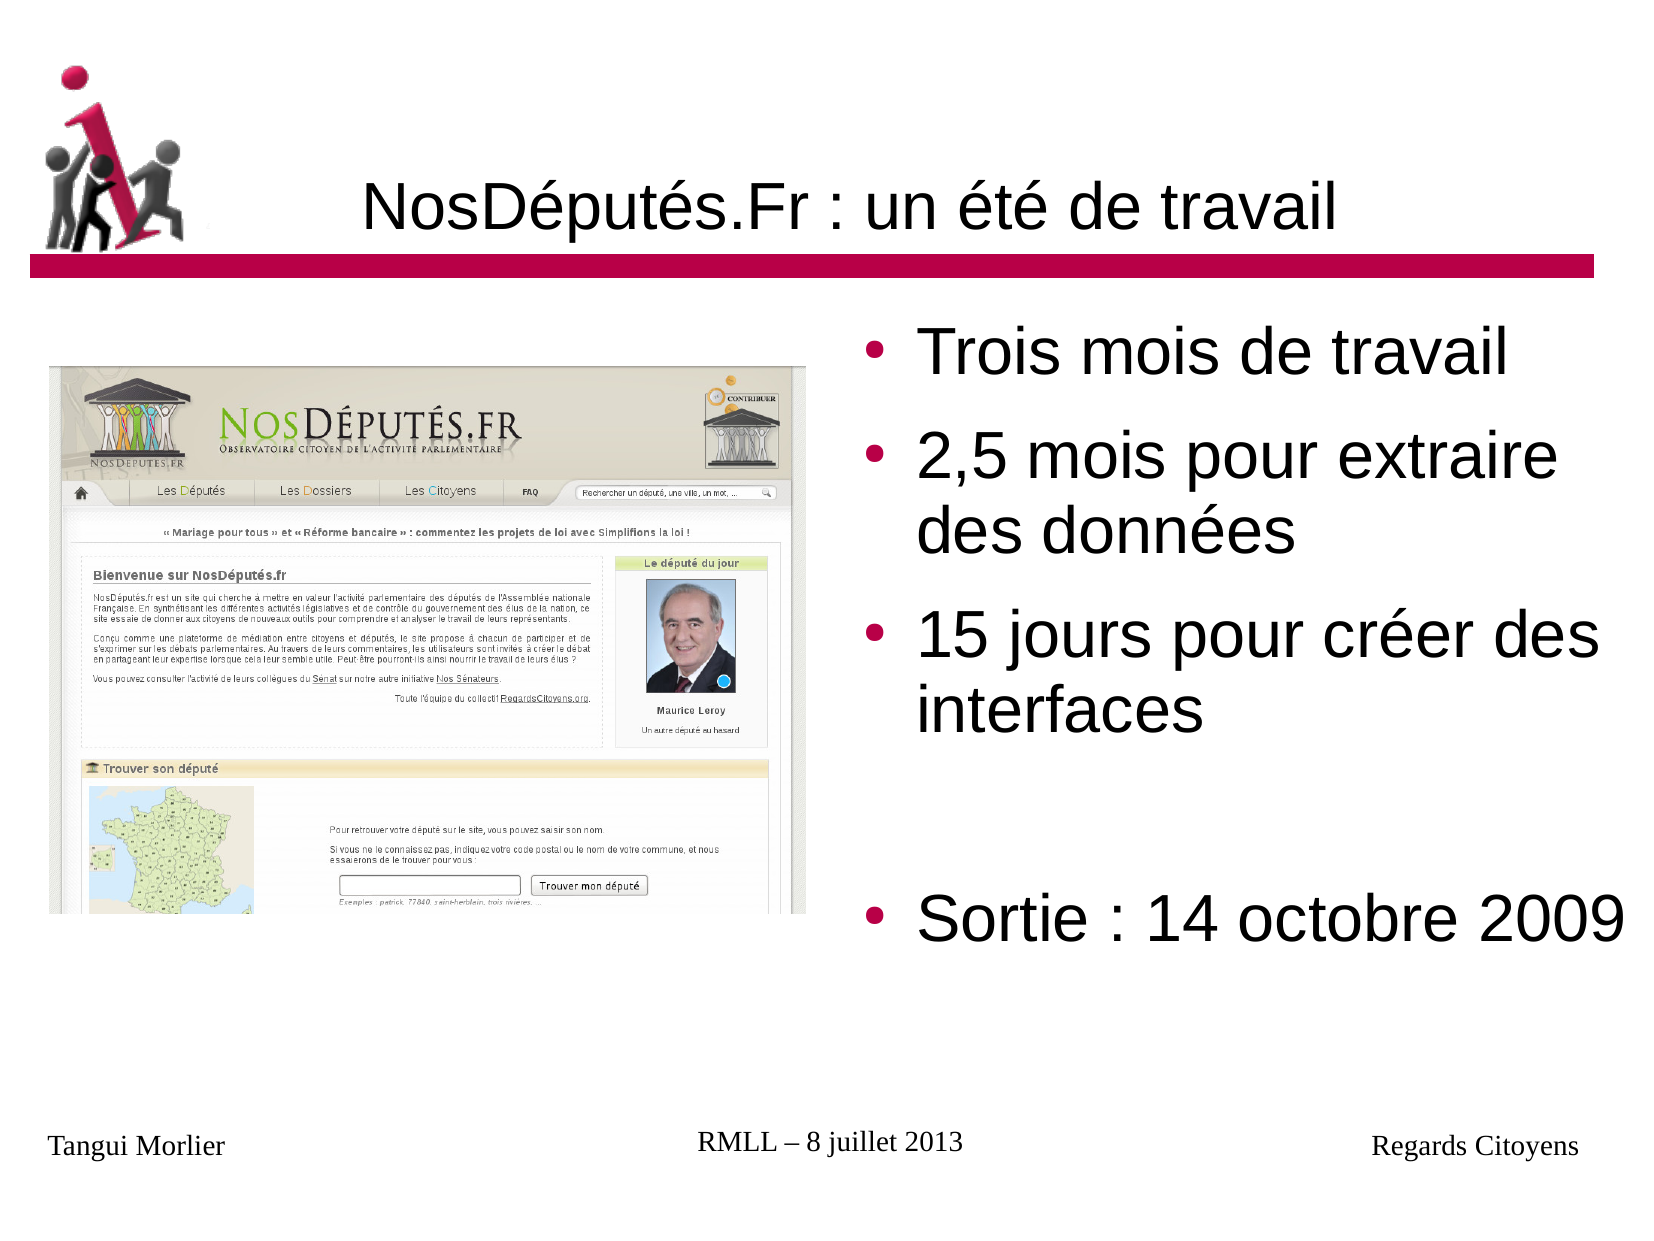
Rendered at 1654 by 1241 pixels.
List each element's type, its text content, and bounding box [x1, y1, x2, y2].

title NosDéputés.Fr : un été de travail [106, 102, 1595, 310]
picture [29, 60, 210, 254]
list Trois mois de travail 2,5 mois pour extraire des données 15 jours pour créer des interfaces Sortie : 14 octobre 2009 [845, 313, 1654, 1034]
picture [49, 366, 806, 914]
